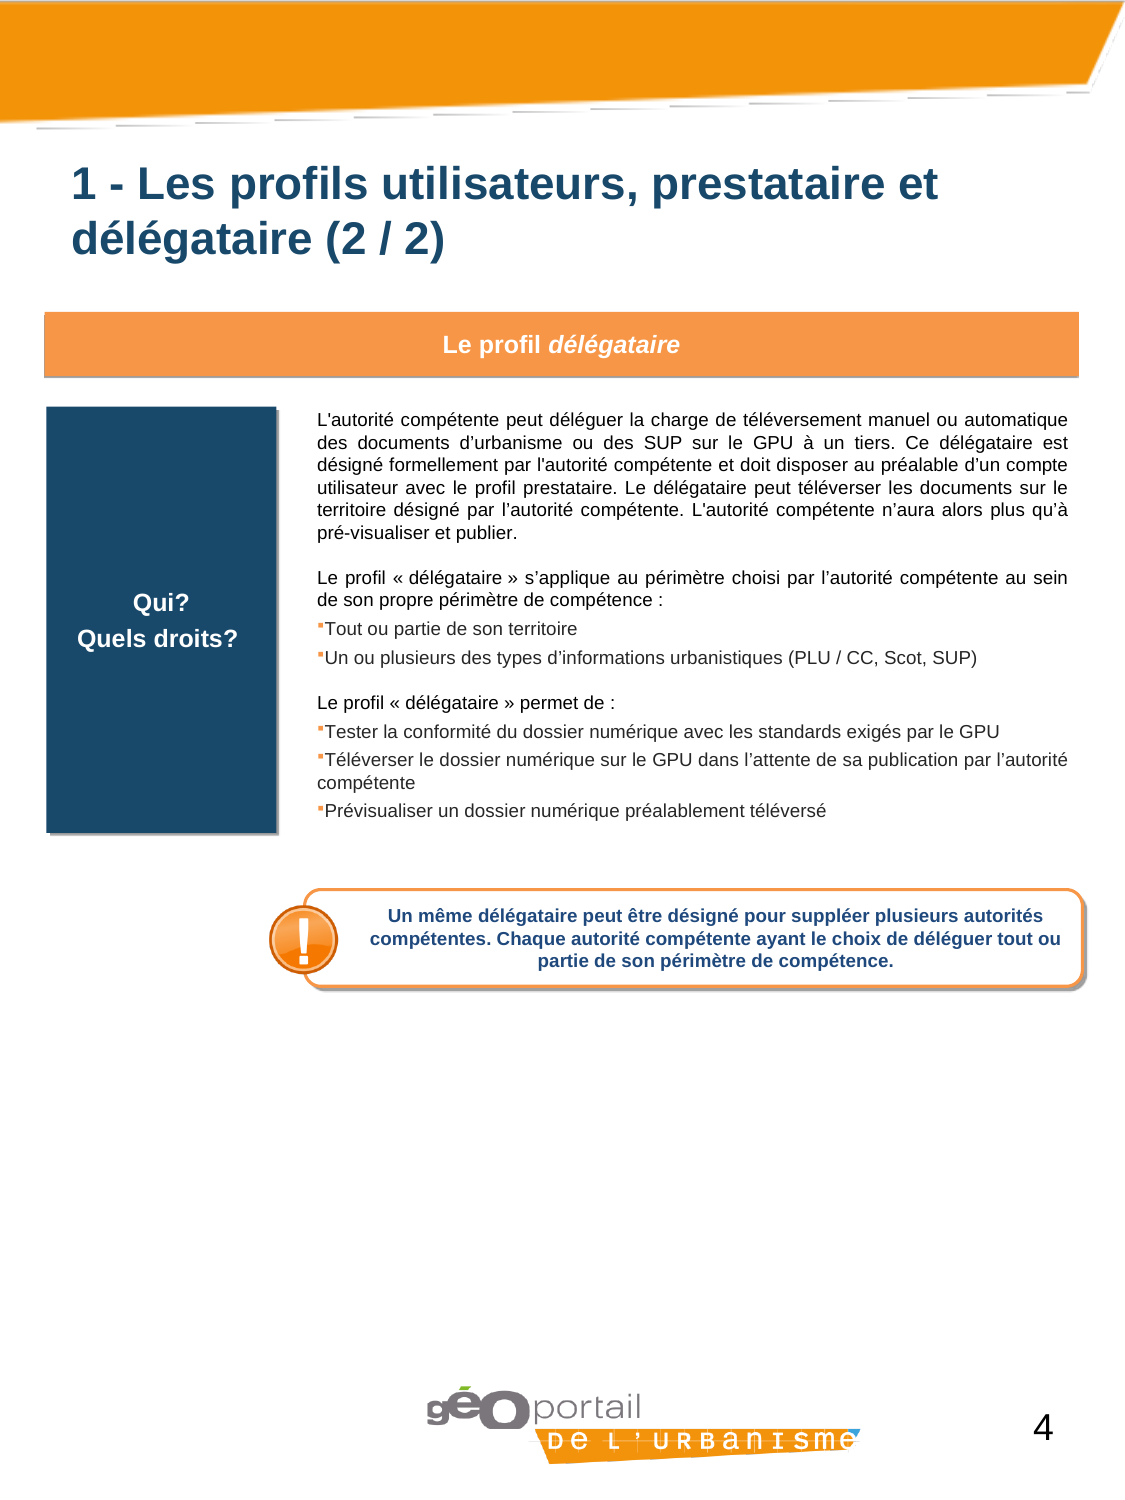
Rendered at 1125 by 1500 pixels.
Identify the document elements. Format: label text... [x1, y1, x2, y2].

picture [391, 1245, 892, 1500]
text_box Le profil délégataire [44, 311, 1079, 377]
text_box L'autorité compétente peut déléguer la charge de téléversement manuel ou automatique des documents d’urbanisme ou des SUP sur le GPU à un tiers. Ce délégataire est désigné formellement par l'autorité compétente et doit disposer au préalable d’un compte utilisateur avec le profil prestataire. Le délégataire peut téléverser les documents sur le territoire désigné par l’autorité compétente. L'autorité compétente n’aura alors plus qu’à pré-visualiser et publier. Le profil « délégataire » s’applique au périmètre choisi par l’autorité compétente au sein de son propre périmètre de compétence : Tout ou partie de son territoire Un ou plusieurs des types d’informations urbanistiques (PLU / CC, Scot, SUP) Le profil « délégataire » permet de : Tester la conformité du dossier numérique avec les standards exigés par le GPU Téléverser le dossier numérique sur le GPU dans l’attente de sa publication par l’autorité compétente Prévisualiser un dossier numérique préalablement téléversé [302, 400, 1083, 897]
title 1 - Les profils utilisateurs, prestataire et délégataire (2 / 2) [56, 129, 1088, 288]
text_box Qui? Quels droits? [46, 406, 277, 833]
text_box <numéro> [937, 1389, 1069, 1462]
picture [267, 903, 339, 975]
text_box Un même délégataire peut être désigné pour suppléer plusieurs autorités compétentes. Chaque autorité compétente ayant le choix de déléguer tout ou partie de son périmètre de compétence. [304, 889, 1083, 987]
